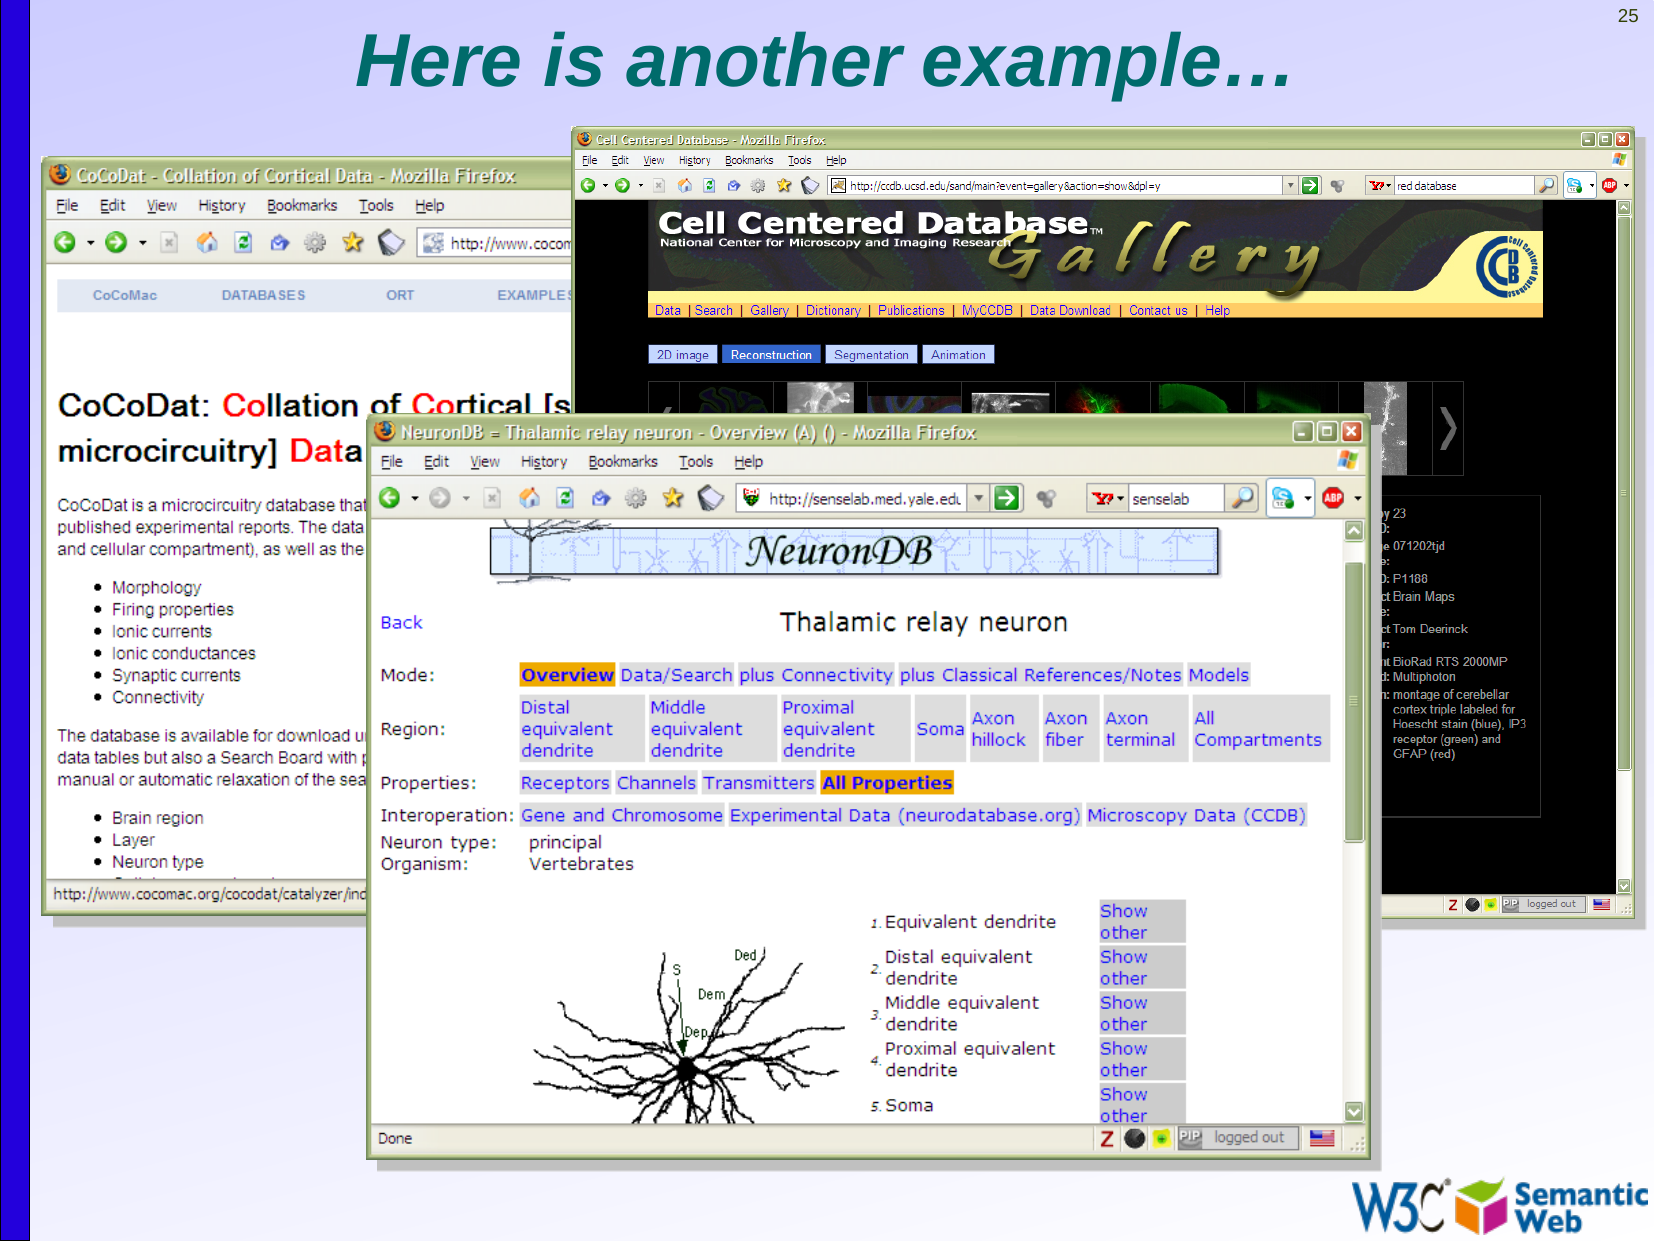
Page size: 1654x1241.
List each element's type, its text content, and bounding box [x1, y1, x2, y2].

picture [41, 126, 1635, 1160]
picture [1352, 1175, 1648, 1235]
title Here is another example… [0, 0, 1654, 119]
